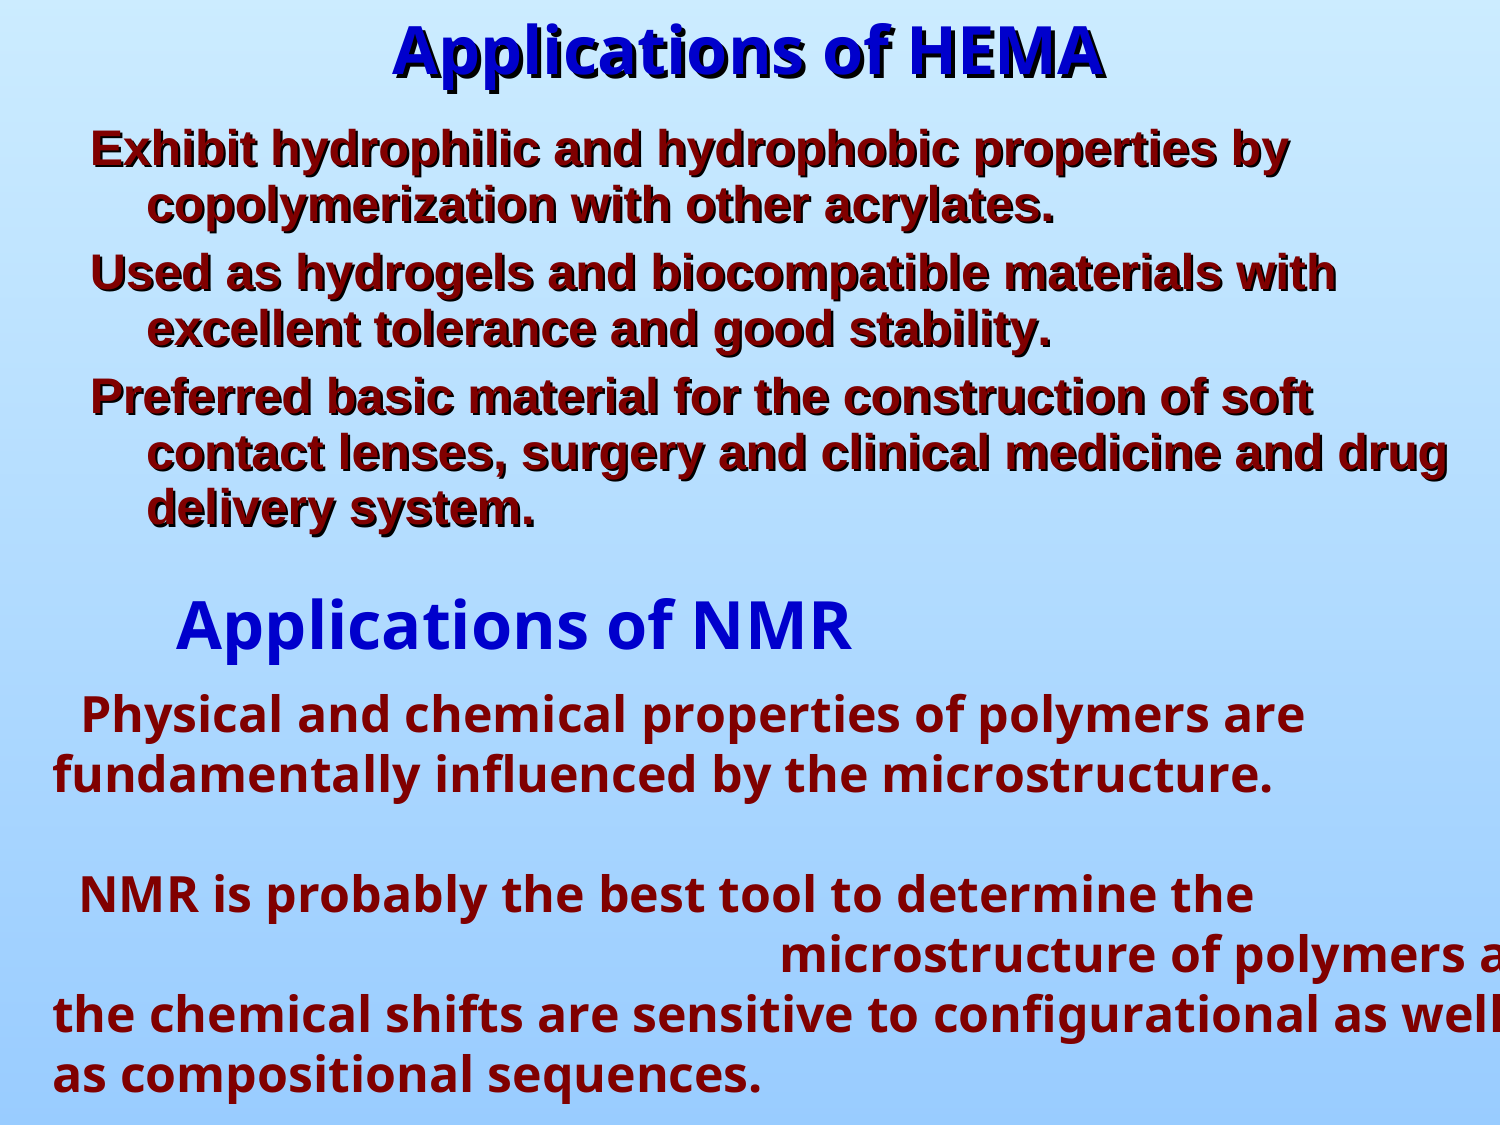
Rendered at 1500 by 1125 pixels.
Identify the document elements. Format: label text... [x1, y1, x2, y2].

text_box Physical and chemical properties of polymers are fundamentally influenced by the microstructure. NMR is probably the best tool to determine the microstructure of polymers as the chemical shifts are sensitive to configurational as well as compositional sequences. [37, 675, 1500, 1125]
text_box Applications of NMR [125, 574, 1226, 671]
title Applications of HEMA [162, 6, 1335, 112]
list Exhibit hydrophilic and hydrophobic properties by copolymerization with other acrylates. Used as hydrogels and biocompatible materials with excellent tolerance and good stability. Preferred basic material for the construction of soft contact lenses, surgery and clinical medicine and drug delivery system. [75, 112, 1500, 573]
